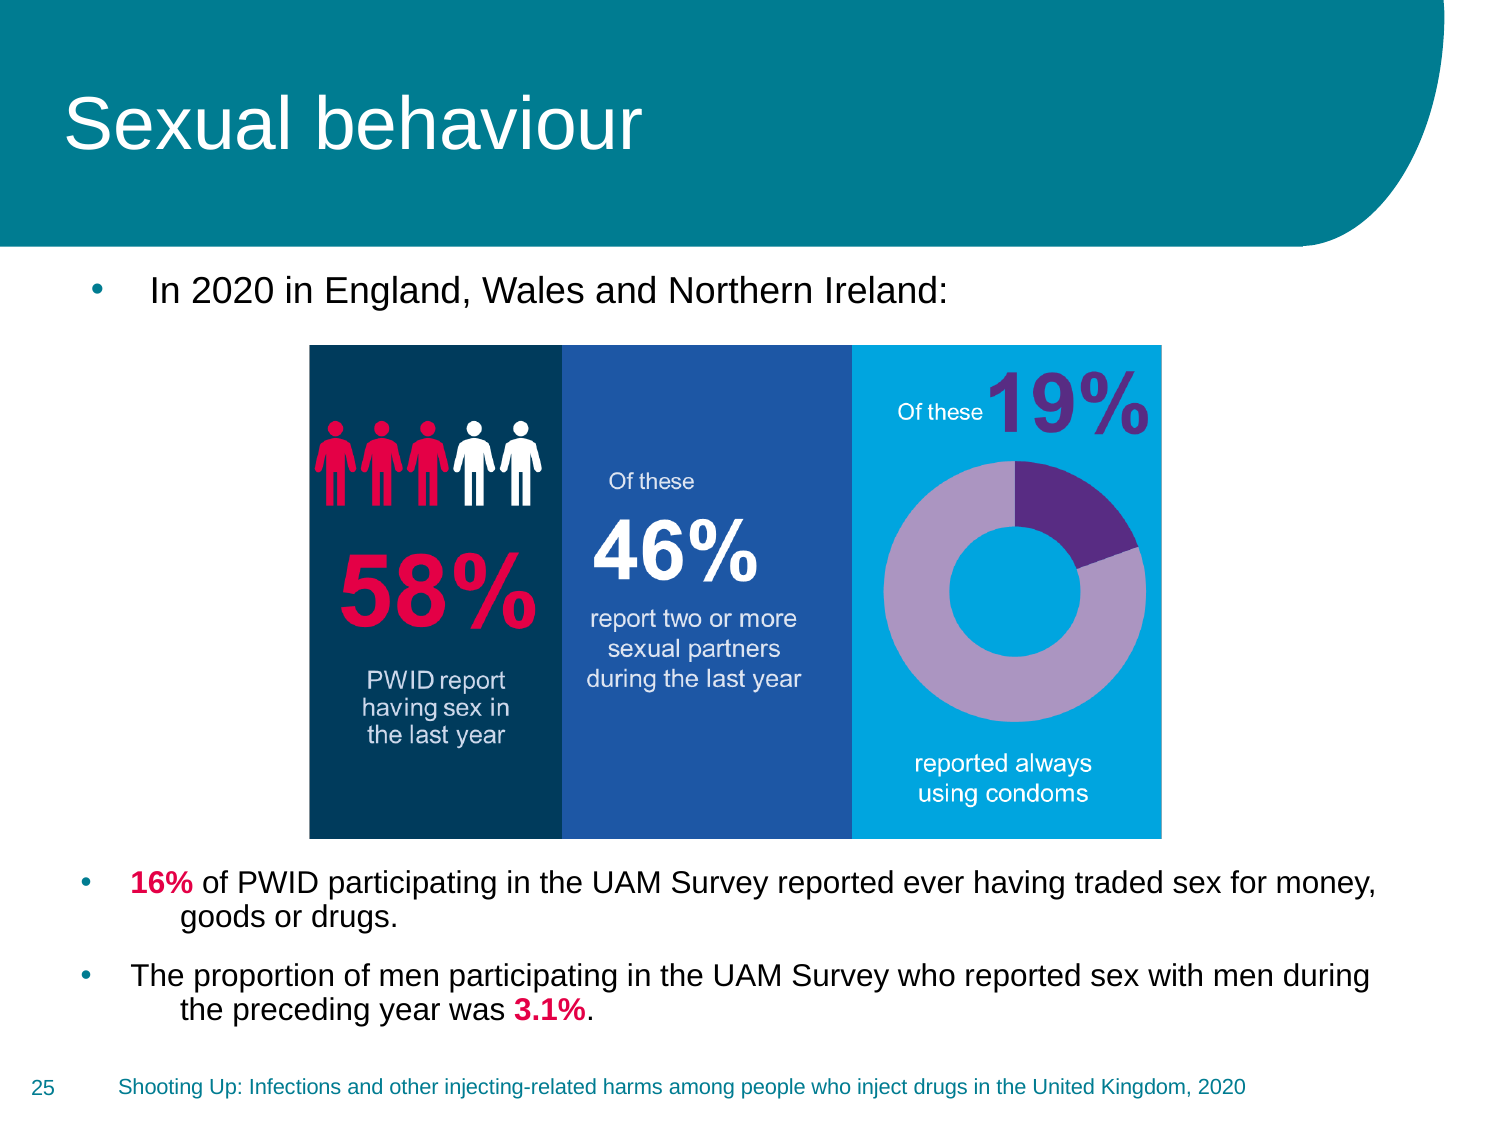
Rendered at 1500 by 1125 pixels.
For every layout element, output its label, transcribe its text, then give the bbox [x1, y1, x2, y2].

picture [275, 326, 1225, 840]
picture [884, 462, 1146, 721]
picture [917, 759, 922, 771]
picture [917, 405, 921, 419]
picture [1061, 760, 1065, 771]
picture [967, 759, 972, 771]
text_box Sexual behaviour [53, 69, 1350, 170]
text_box In 2020 in England, Wales and Northern Ireland: [75, 263, 1445, 326]
text_box Shooting Up: Infections and other injecting-related harms among people who inject drugs in the United Kingdom, 2020 [103, 1056, 1335, 1116]
picture [929, 405, 933, 419]
picture [991, 373, 1016, 431]
picture [1096, 372, 1133, 434]
picture [948, 411, 958, 417]
list 16% of PWID participating in the UAM Survey reported ever having traded sex for money, goods or drugs. The proportion of men participating in the UAM Survey who reported sex with men during the preceding year was 3.1%. [65, 859, 1435, 1036]
picture [1034, 373, 1073, 432]
picture [1122, 404, 1147, 434]
picture [1082, 372, 1107, 402]
picture [1082, 763, 1091, 770]
picture [982, 761, 993, 767]
picture [1030, 784, 1038, 801]
text_box [16, 1056, 90, 1117]
